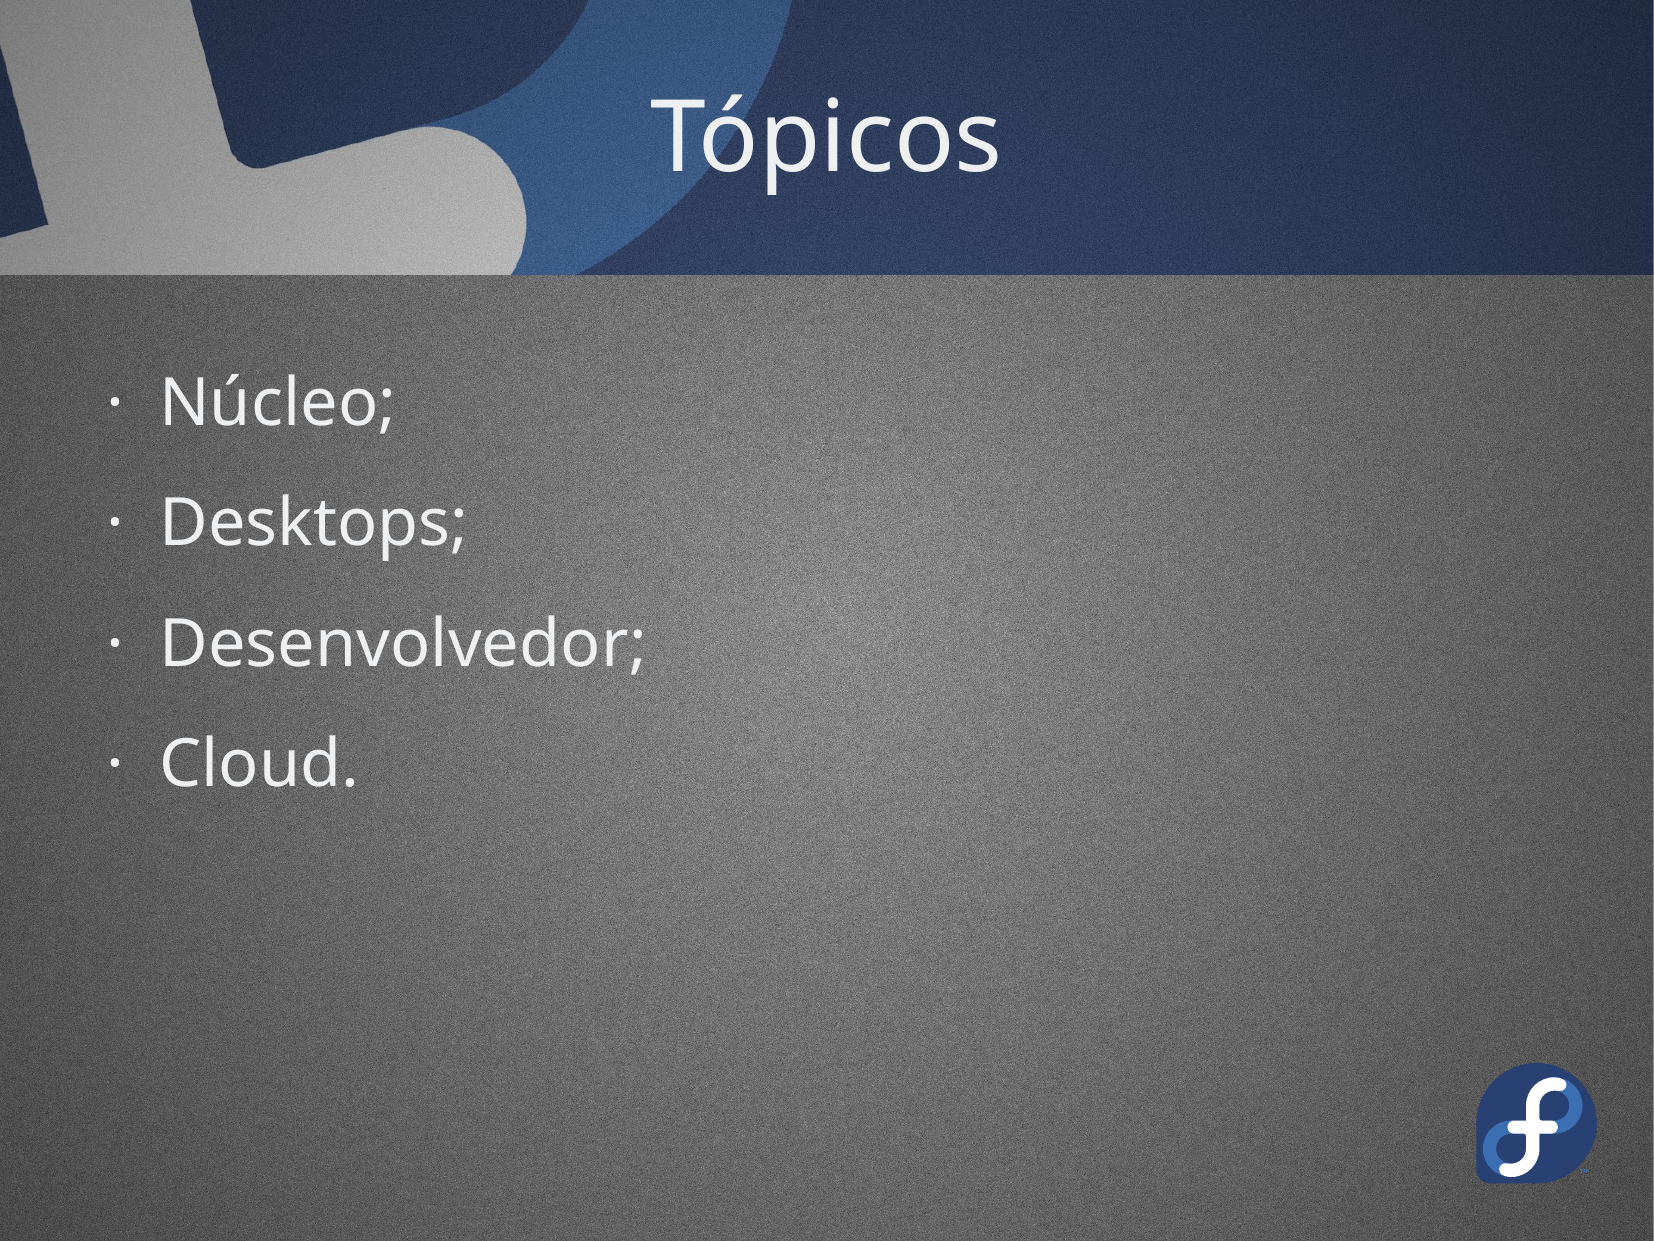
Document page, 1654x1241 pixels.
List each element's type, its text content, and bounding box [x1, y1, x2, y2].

list Núcleo; Desktops; Desenvolvedor; Cloud. [88, 354, 1565, 1063]
picture [0, 0, 1654, 1241]
title Tópicos [88, 29, 1565, 237]
